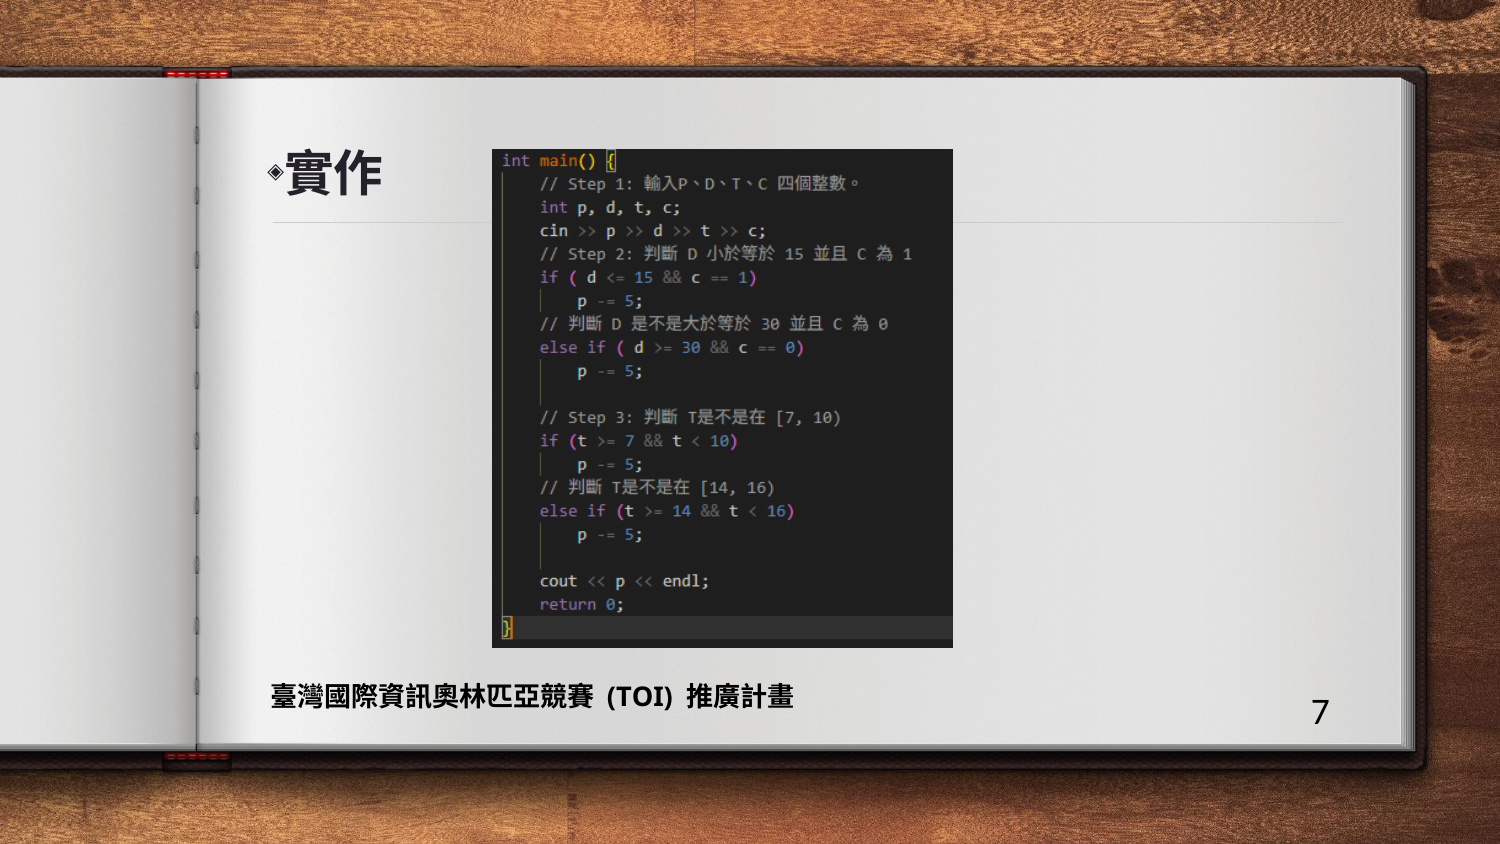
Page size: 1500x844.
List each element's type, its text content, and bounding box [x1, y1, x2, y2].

picture [492, 149, 953, 648]
list 實作 [252, 126, 1194, 216]
text_box 7 [1295, 672, 1386, 737]
